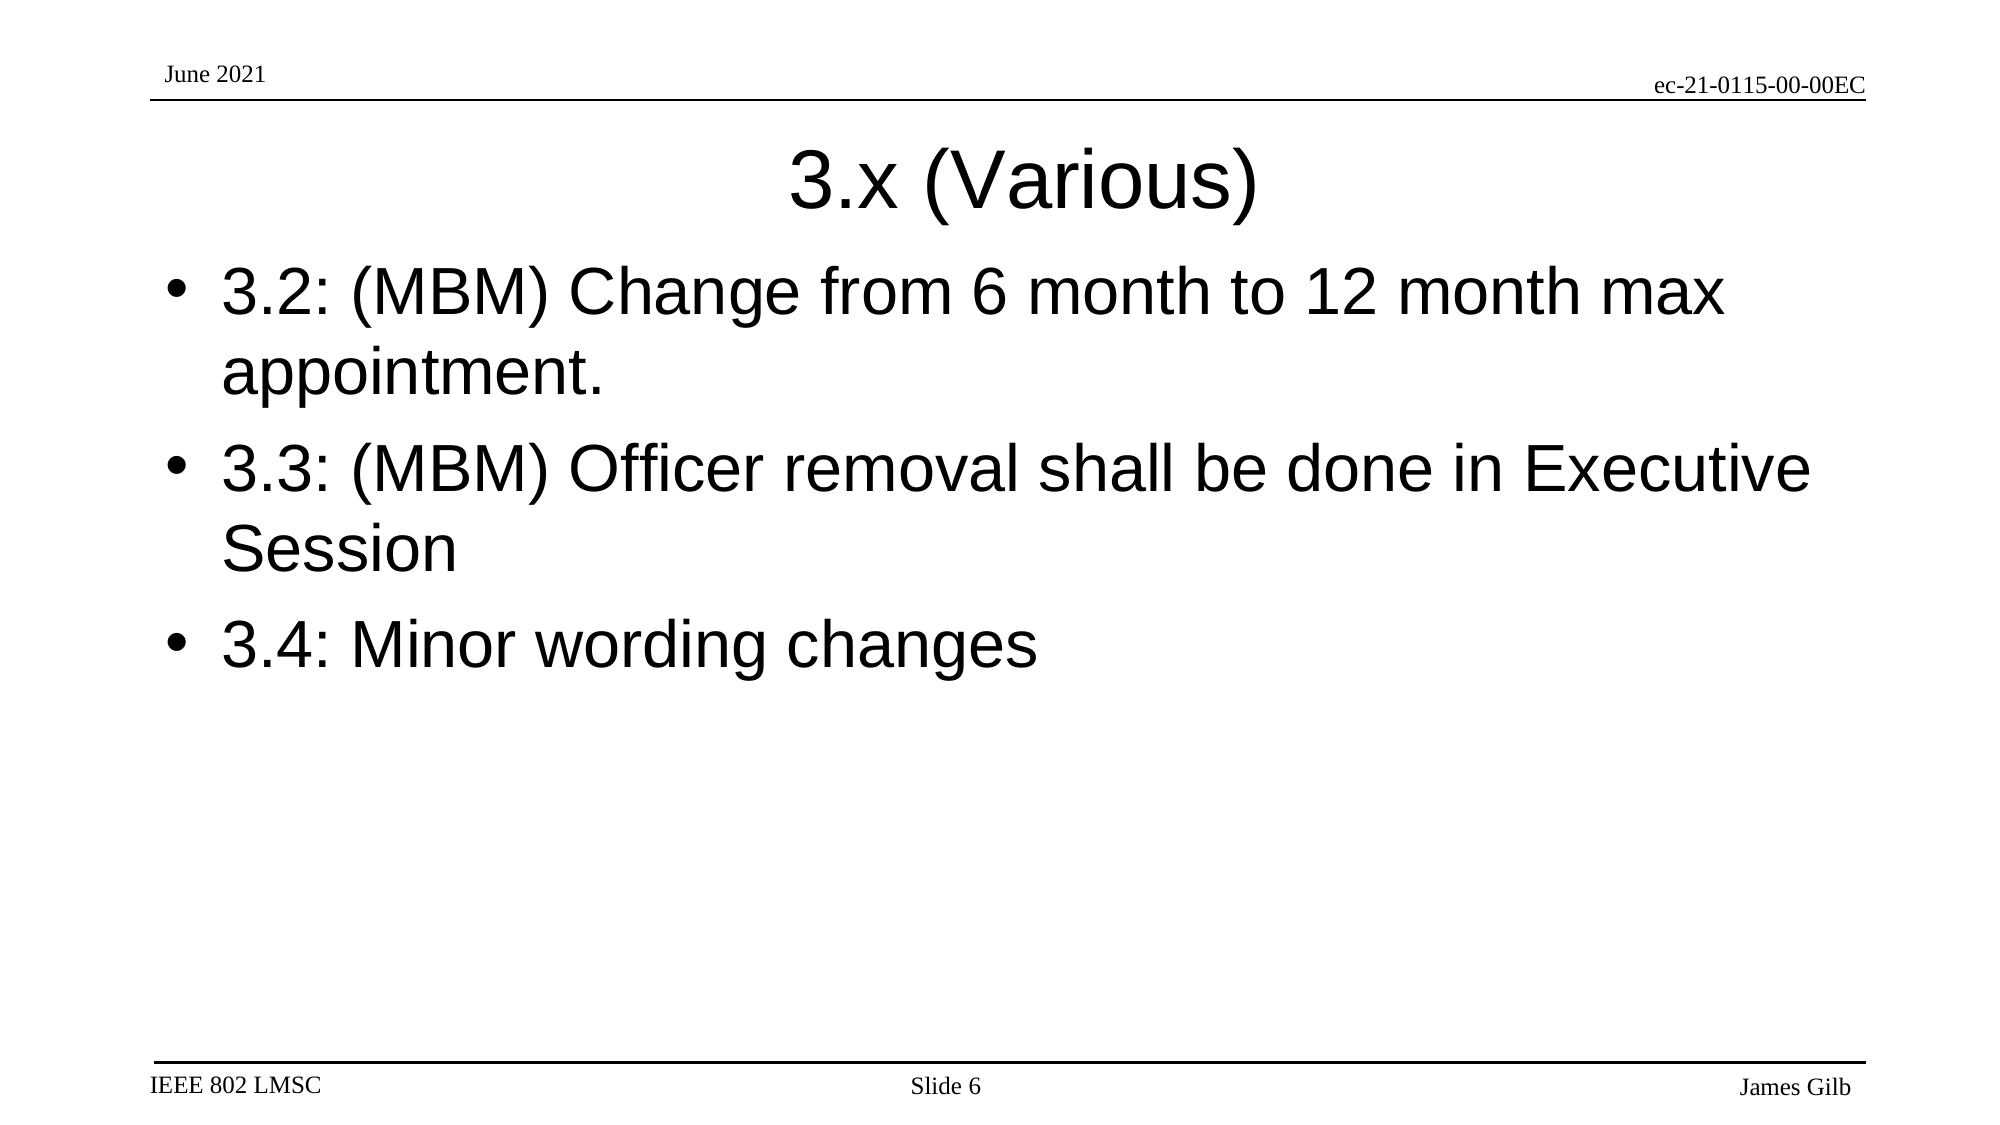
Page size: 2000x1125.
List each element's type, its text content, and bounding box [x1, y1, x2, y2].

title 3.x (Various) [149, 112, 1900, 238]
list 3.2: (MBM) Change from 6 month to 12 month max appointment. 3.3: (MBM) Officer removal shall be done in Executive Session 3.4: Minor wording changes [149, 239, 1900, 1051]
